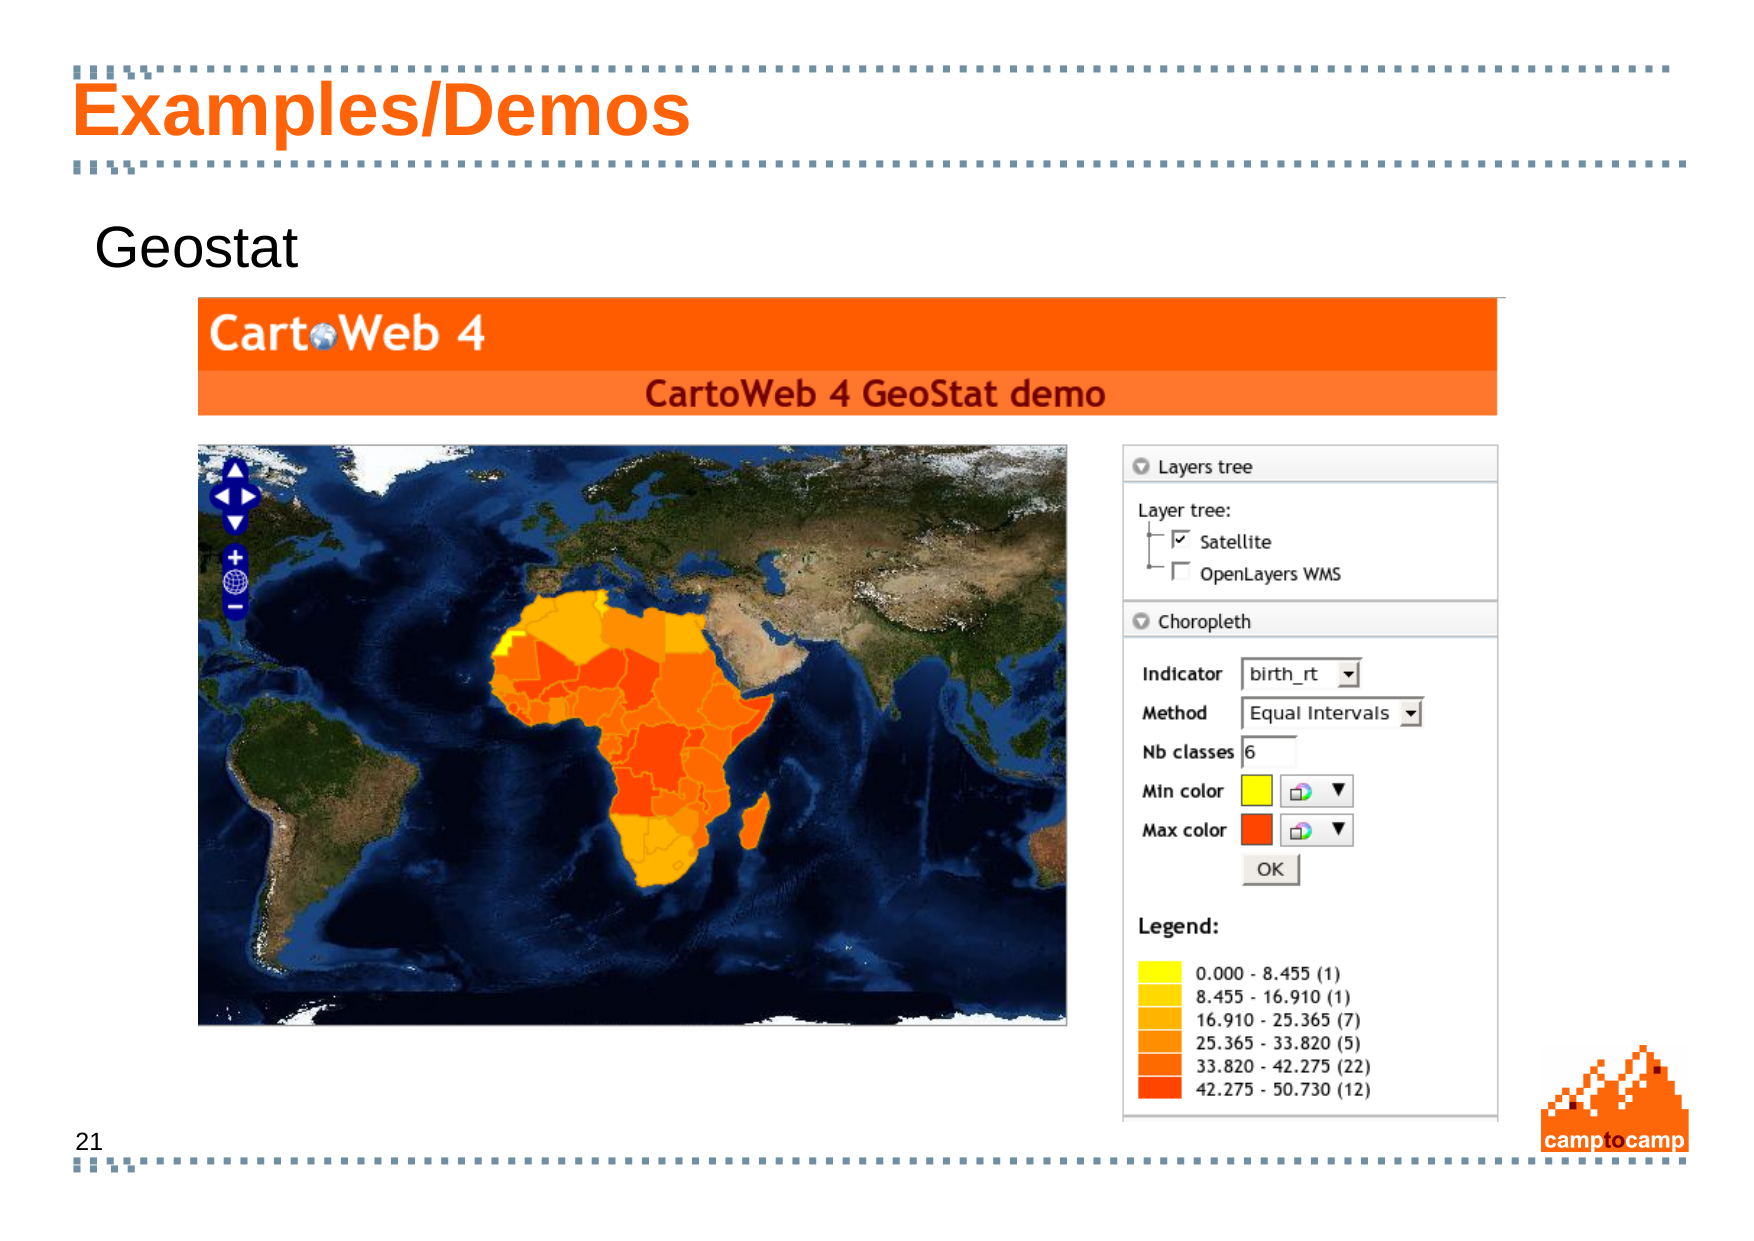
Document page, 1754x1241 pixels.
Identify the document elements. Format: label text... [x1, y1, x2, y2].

picture [198, 297, 1506, 1123]
picture [1541, 1045, 1689, 1152]
list Geostat [94, 215, 1654, 1031]
title Examples/Demos [71, 67, 1689, 152]
